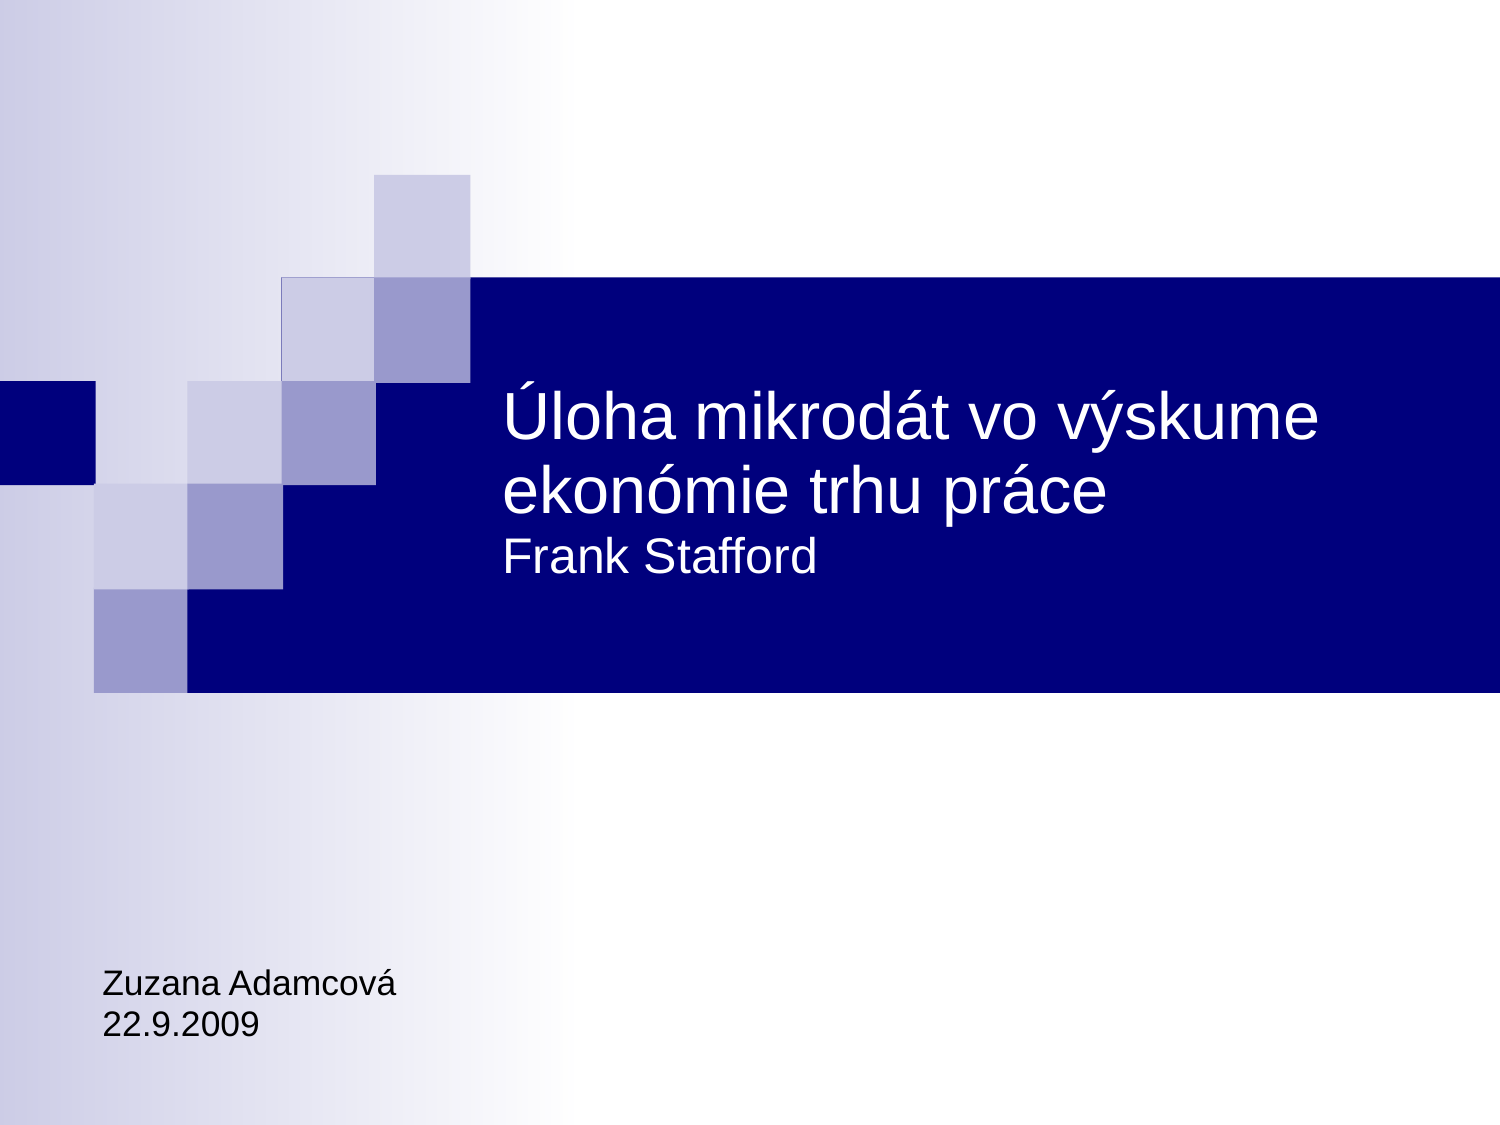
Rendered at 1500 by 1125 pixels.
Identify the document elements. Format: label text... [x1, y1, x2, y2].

subtitle Zuzana Adamcová 22.9.2009 [87, 962, 475, 1063]
title Úloha mikrodát vo výskume ekonómie trhu práce Frank Stafford [487, 299, 1476, 663]
